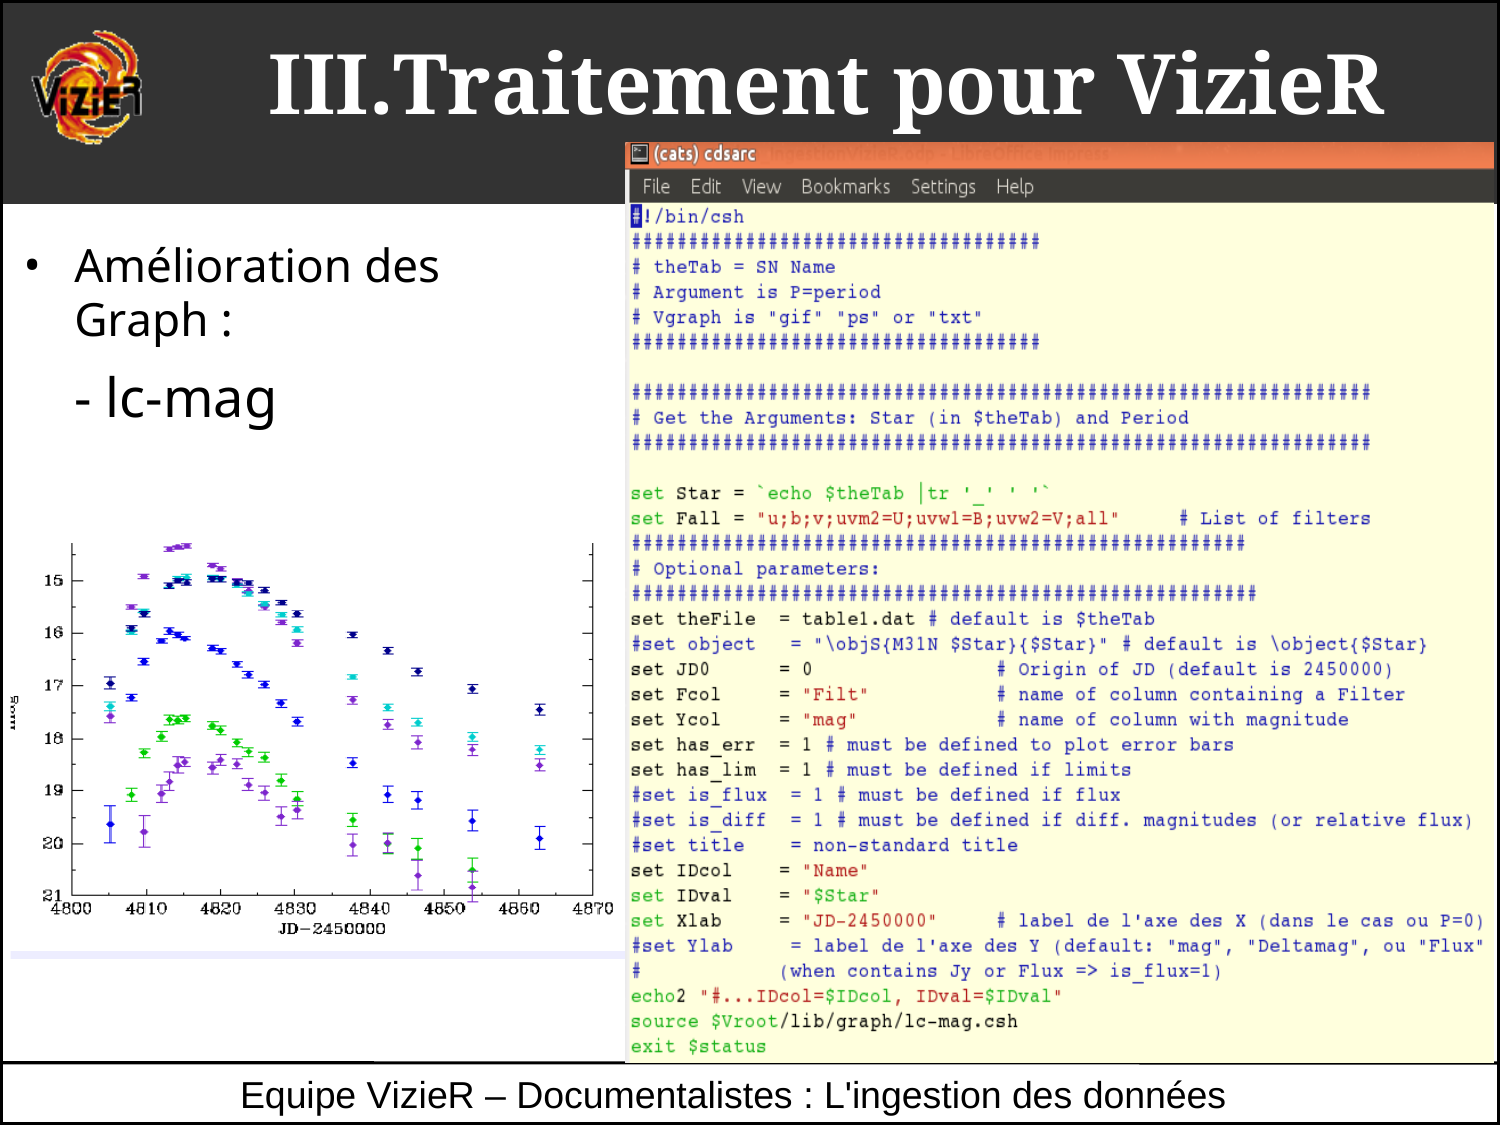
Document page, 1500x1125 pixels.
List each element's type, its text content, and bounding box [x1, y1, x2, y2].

list Amélioration des Graph : - lc-mag [23, 236, 497, 510]
picture [10, 142, 1494, 1063]
picture [29, 29, 148, 148]
title III.Traitement pour VizieR [177, 0, 1477, 178]
